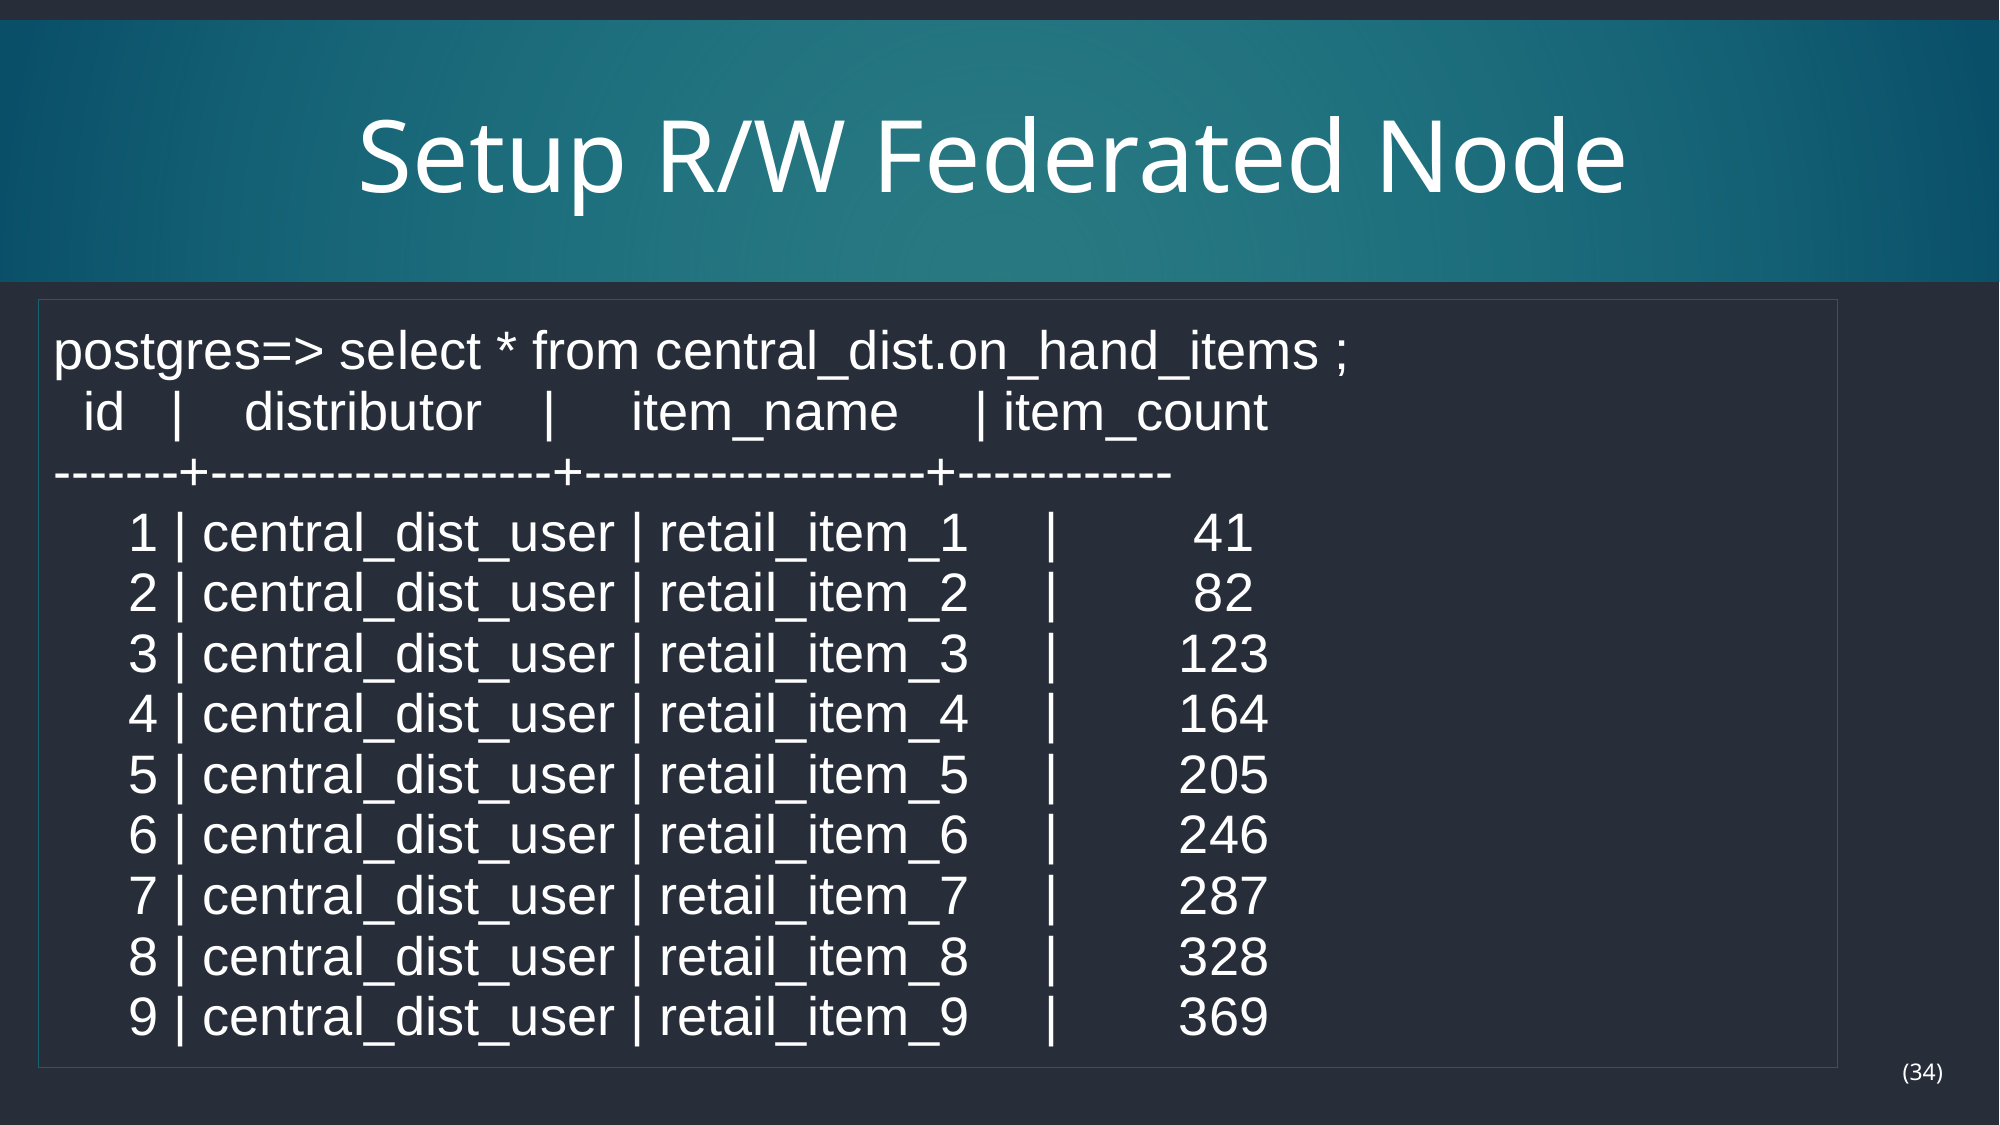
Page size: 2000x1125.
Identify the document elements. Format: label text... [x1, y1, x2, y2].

slide_number (<number>) [1508, 1042, 1959, 1103]
text_box Setup R/W Federated Node [37, 85, 1950, 220]
text_box postgres=> select * from central_dist.on_hand_items ; id | distributor | item_name | item_count -------+-------------------+-------------------+------------ 1 | central_dist_user | retail_item_1 | 41 2 | central_dist_user | retail_item_2 | 82 3 | central_dist_user | retail_item_3 | 123 4 | central_dist_user | retail_item_4 | 164 5 | central_dist_user | retail_item_5 | 205 6 | central_dist_user | retail_item_6 | 246 7 | central_dist_user | retail_item_7 | 287 8 | central_dist_user | retail_item_8 | 328 9 | central_dist_user | retail_item_9 | 369 [38, 299, 1838, 1068]
text_box [0, 20, 2000, 282]
